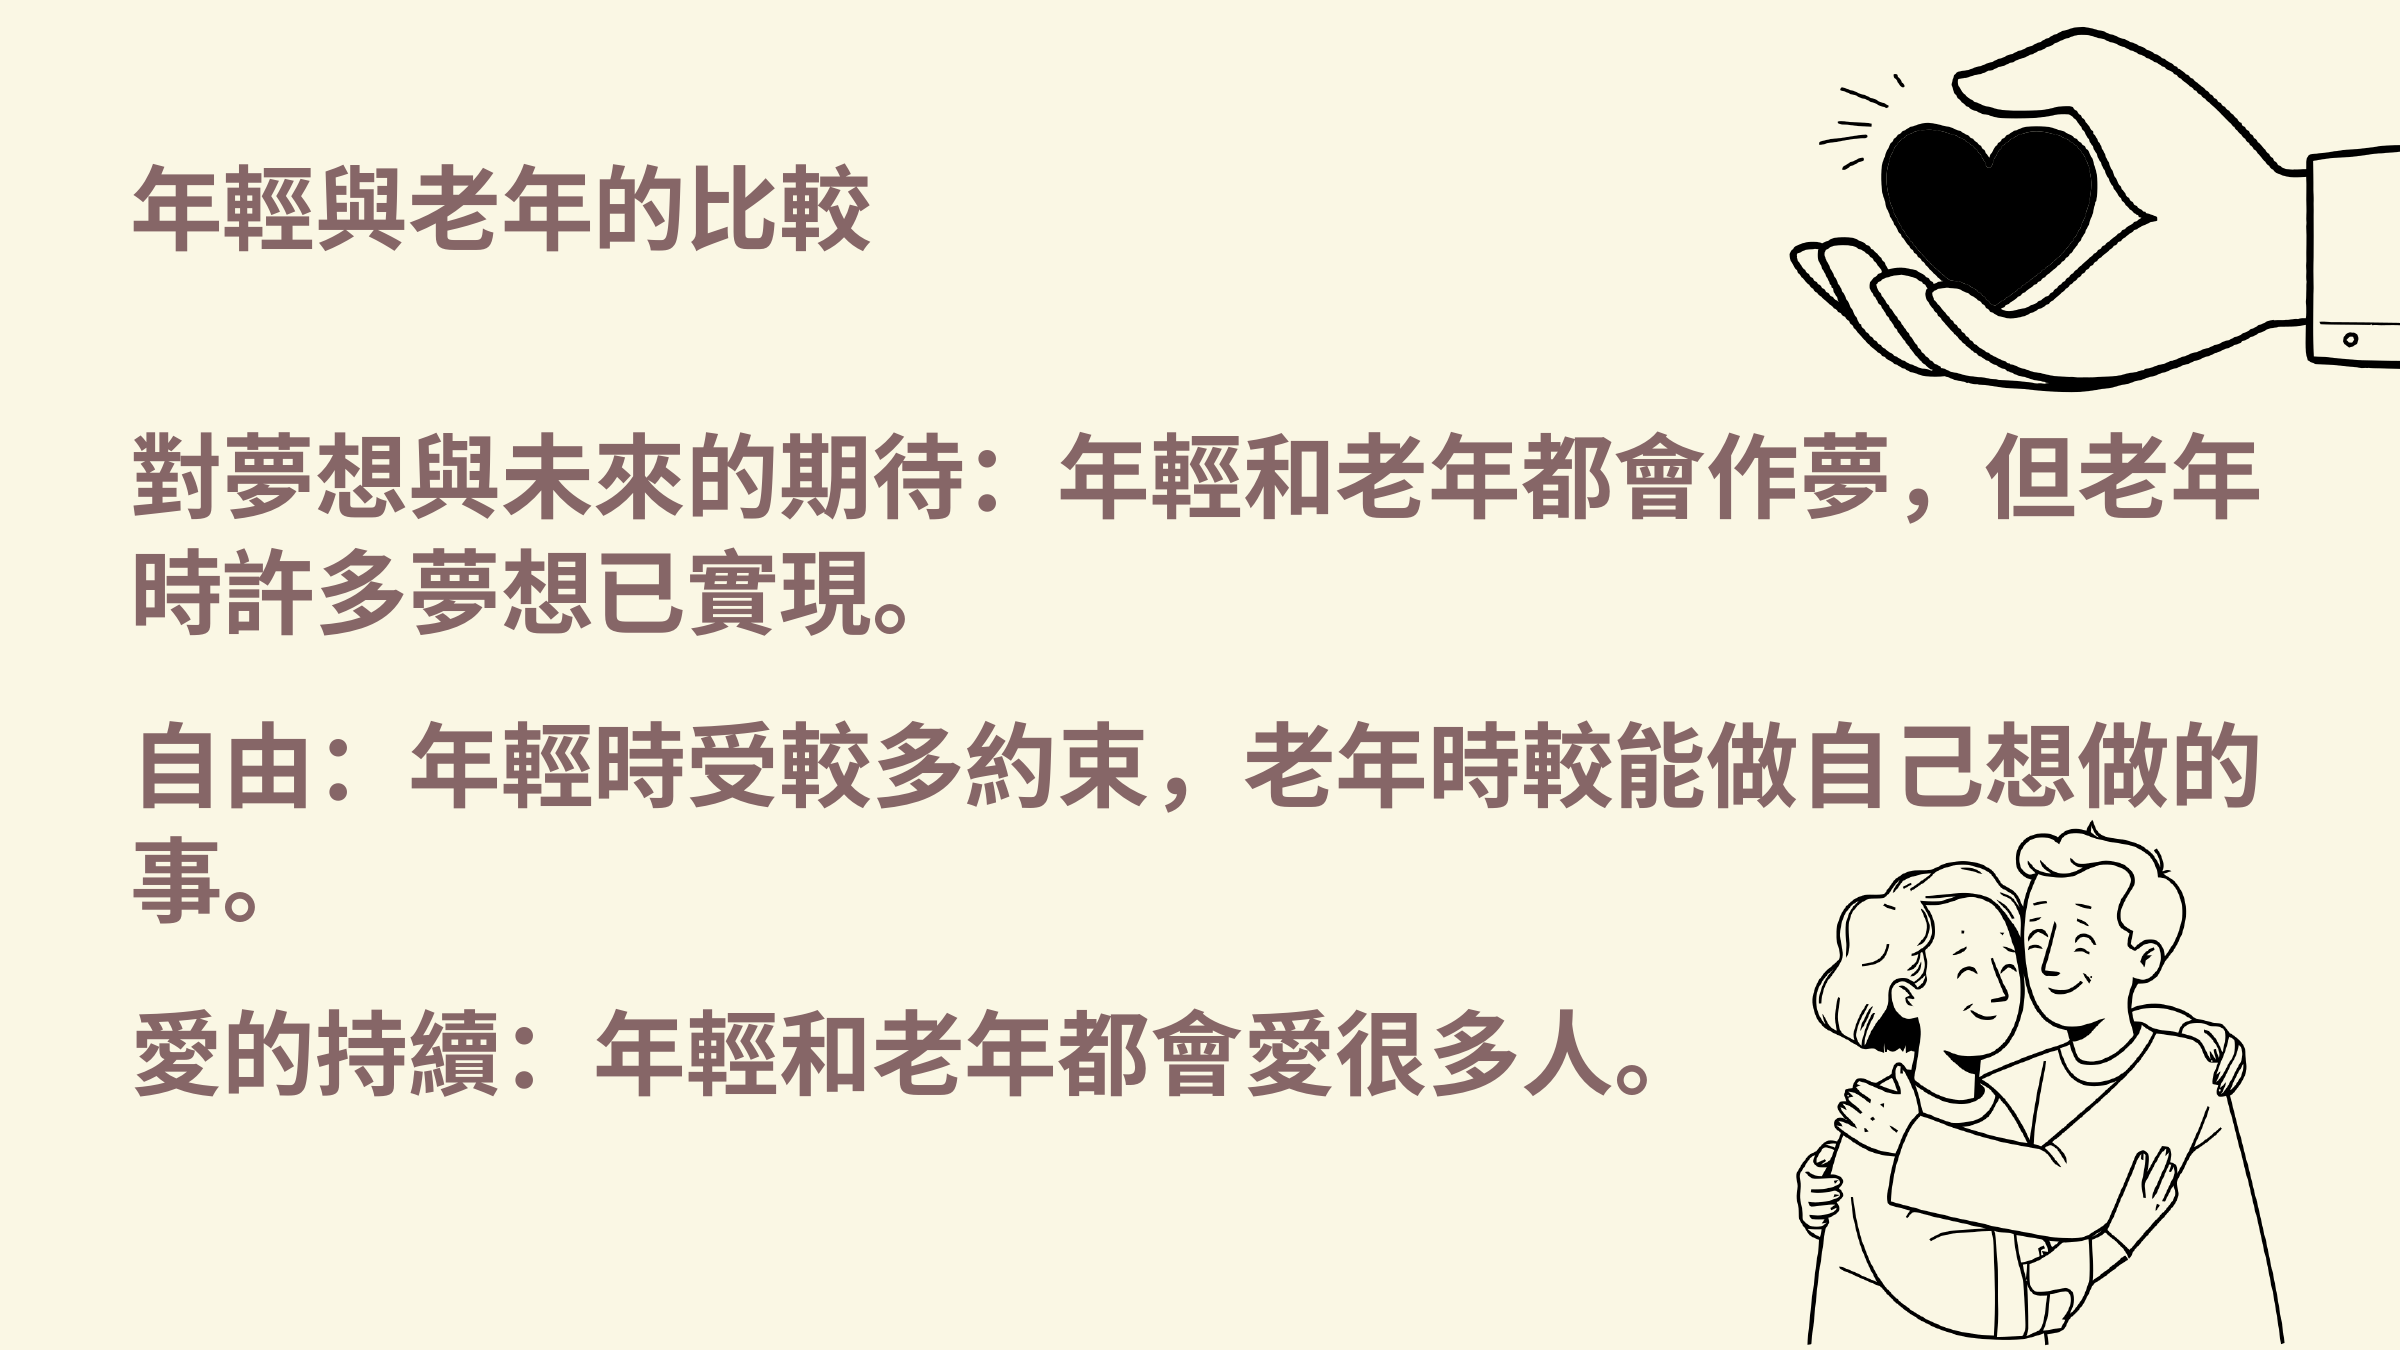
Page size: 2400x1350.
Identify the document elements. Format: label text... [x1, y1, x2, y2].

text_box 年輕與老年的比較 [130, 146, 1175, 262]
text_box 對夢想與未來的期待：年輕和老年都會作夢，但老年時許多夢想已實現。 [130, 415, 2270, 647]
text_box 自由：年輕時受較多約束，老年時較能做自己想做的事。 [130, 703, 1662, 935]
text_box 愛的持續：年輕和老年都會愛很多人。 [130, 991, 1662, 1108]
picture [1662, 690, 2373, 1350]
picture [1582, 0, 2400, 555]
